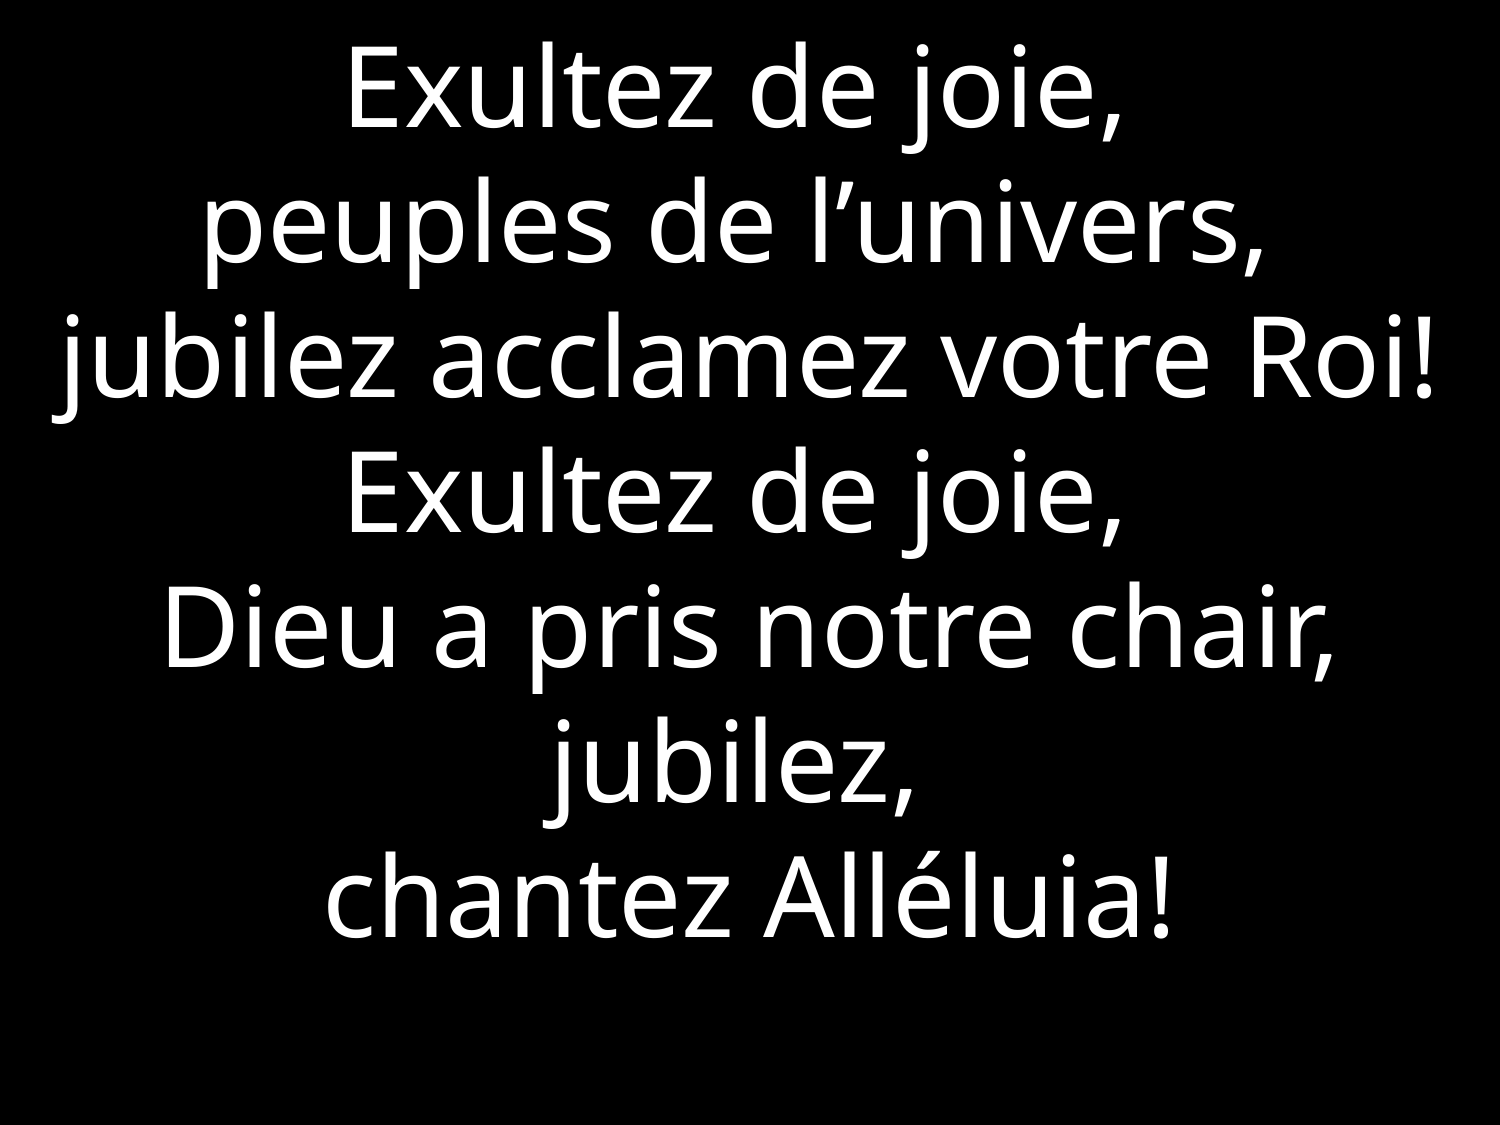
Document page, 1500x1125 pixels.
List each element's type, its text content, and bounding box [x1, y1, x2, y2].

subtitle Exultez de joie, peuples de l’univers, jubilez acclamez votre Roi! Exultez de joie, Dieu a pris notre chair, jubilez, chantez Alléluia! [0, 7, 1500, 1125]
